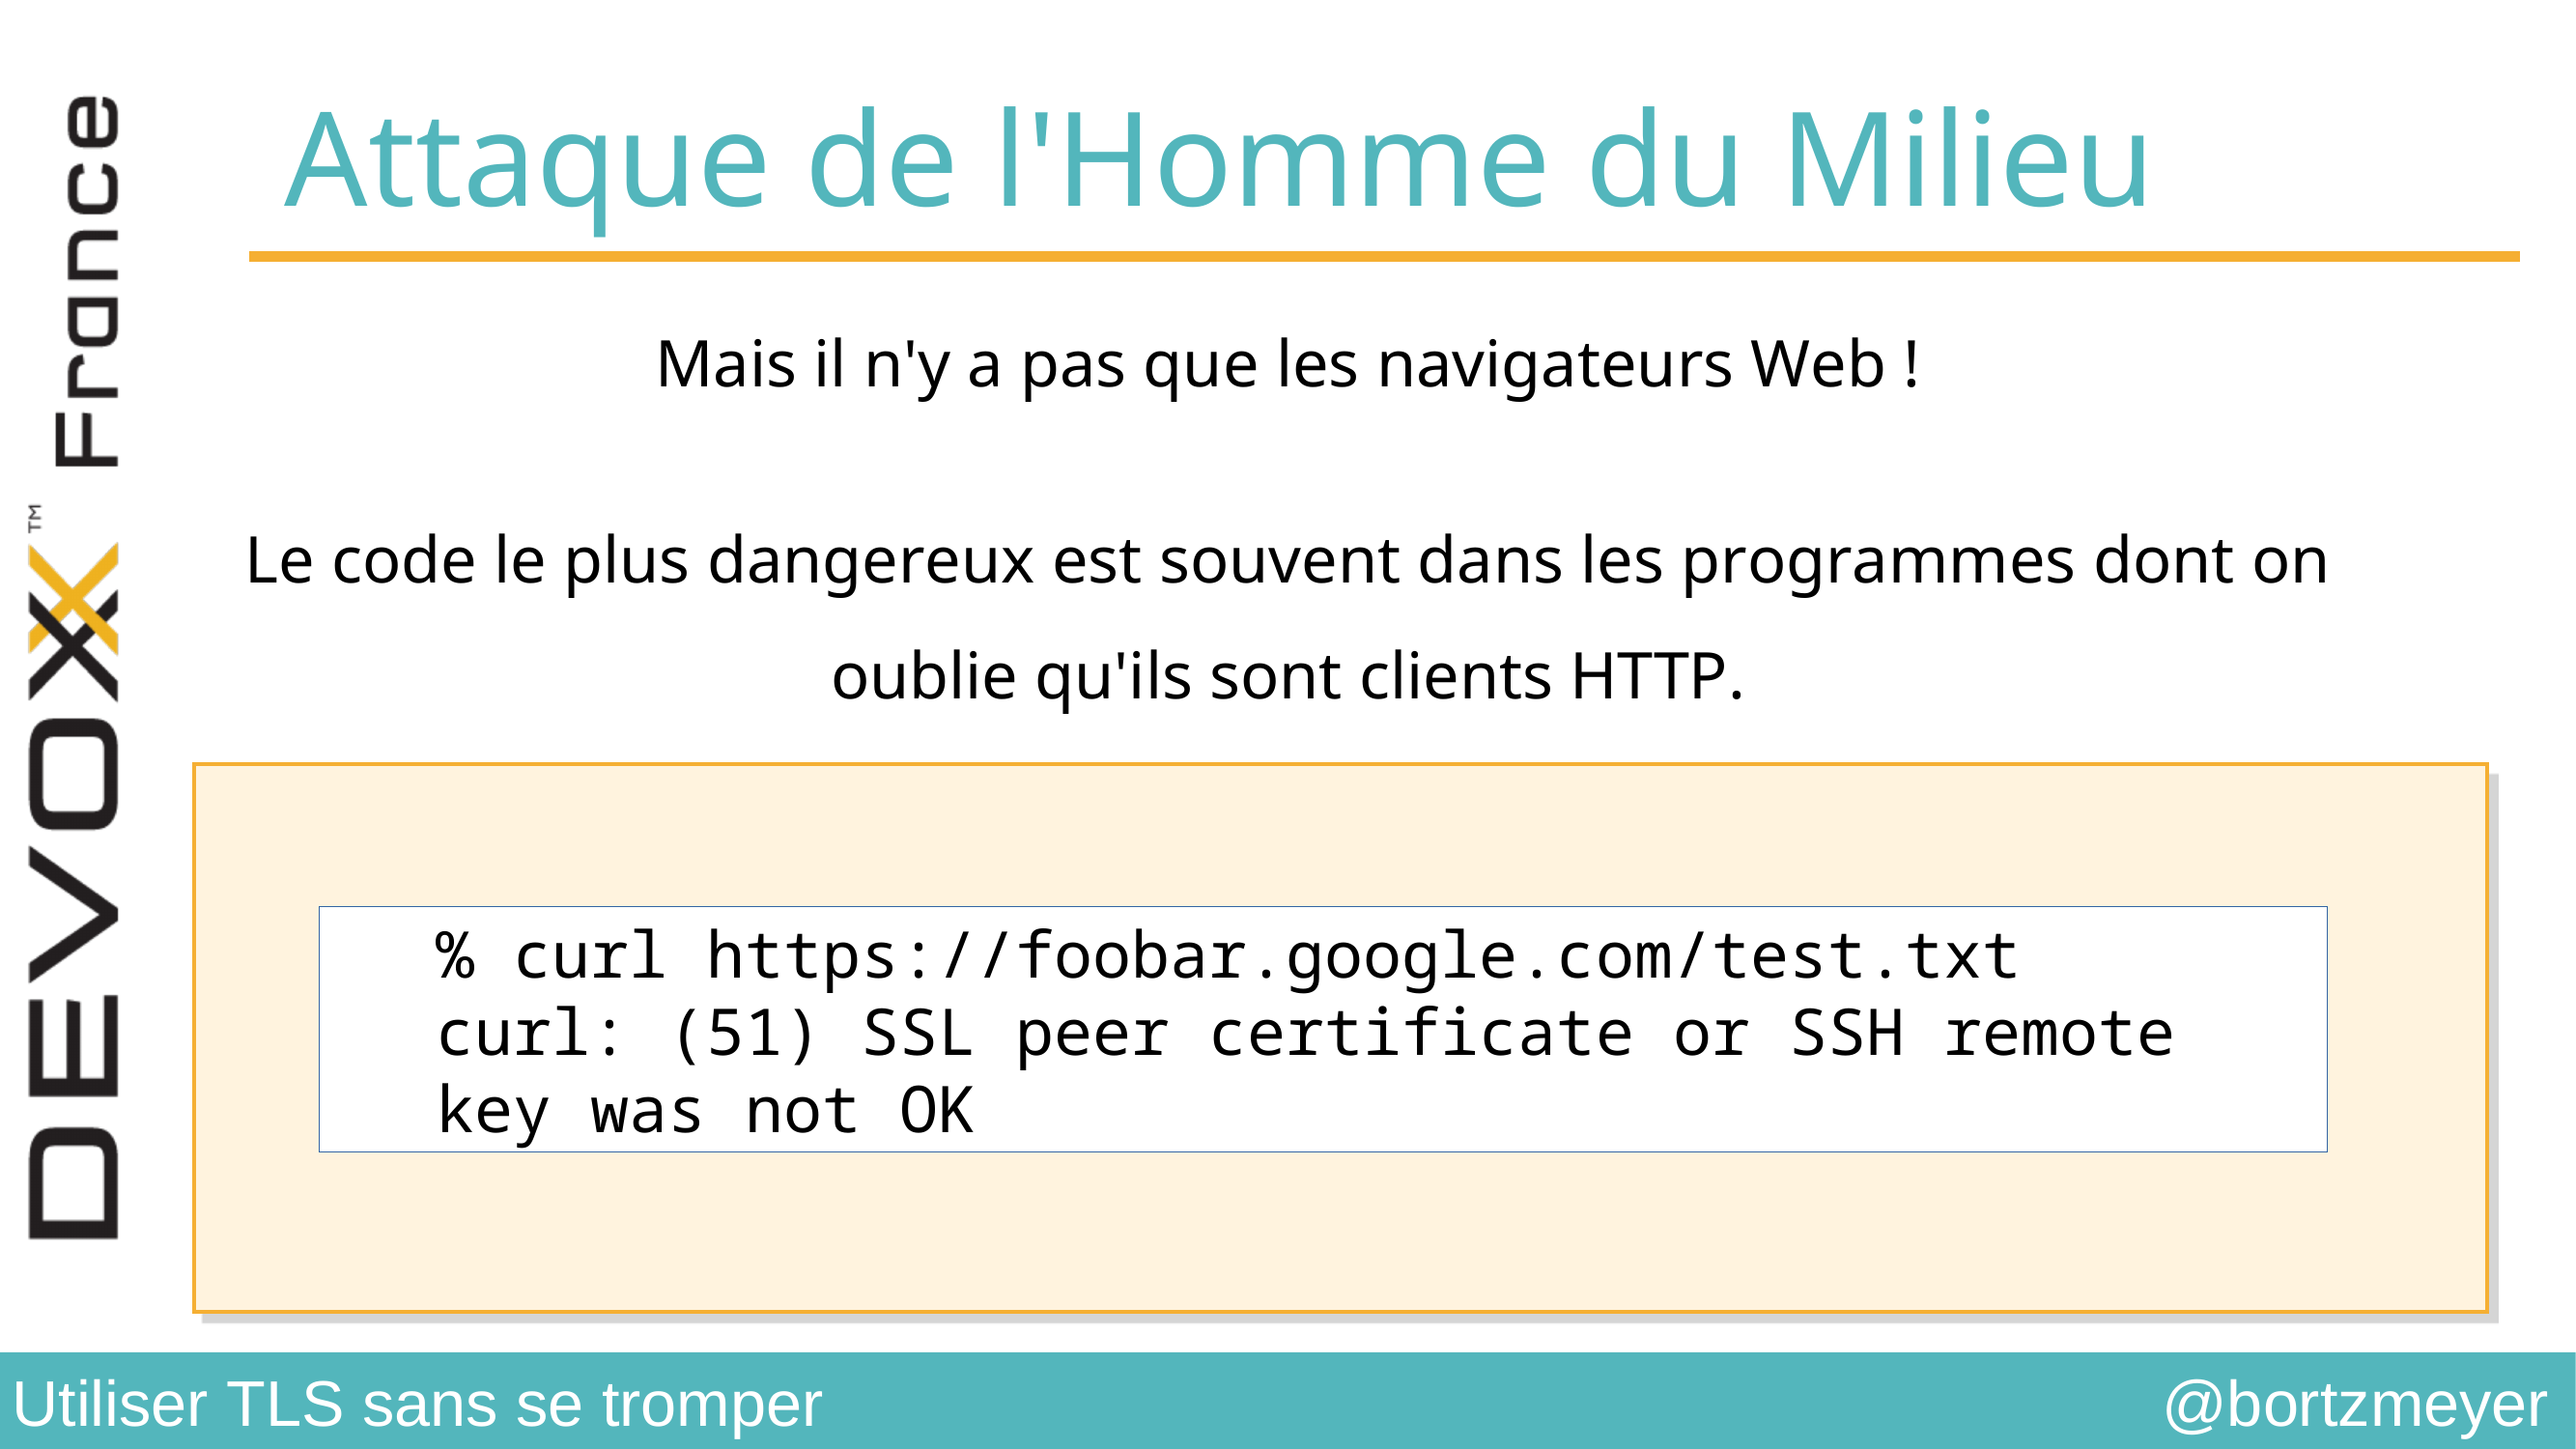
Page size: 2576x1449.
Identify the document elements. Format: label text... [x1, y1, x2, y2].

text_box % curl https://foobar.google.com/test.txt curl: (51) SSL peer certificate or SSH remote key was not OK [319, 906, 2328, 1152]
text_box [193, 764, 2487, 1313]
text_box Attaque de l'Homme du Milieu [285, 68, 2396, 241]
text_box Mais il n'y a pas que les navigateurs Web ! Le code le plus dangereux est souvent dans les programmes dont on oublie qu'ils sont clients HTTP. [182, 276, 2396, 720]
picture [0, 74, 141, 1270]
